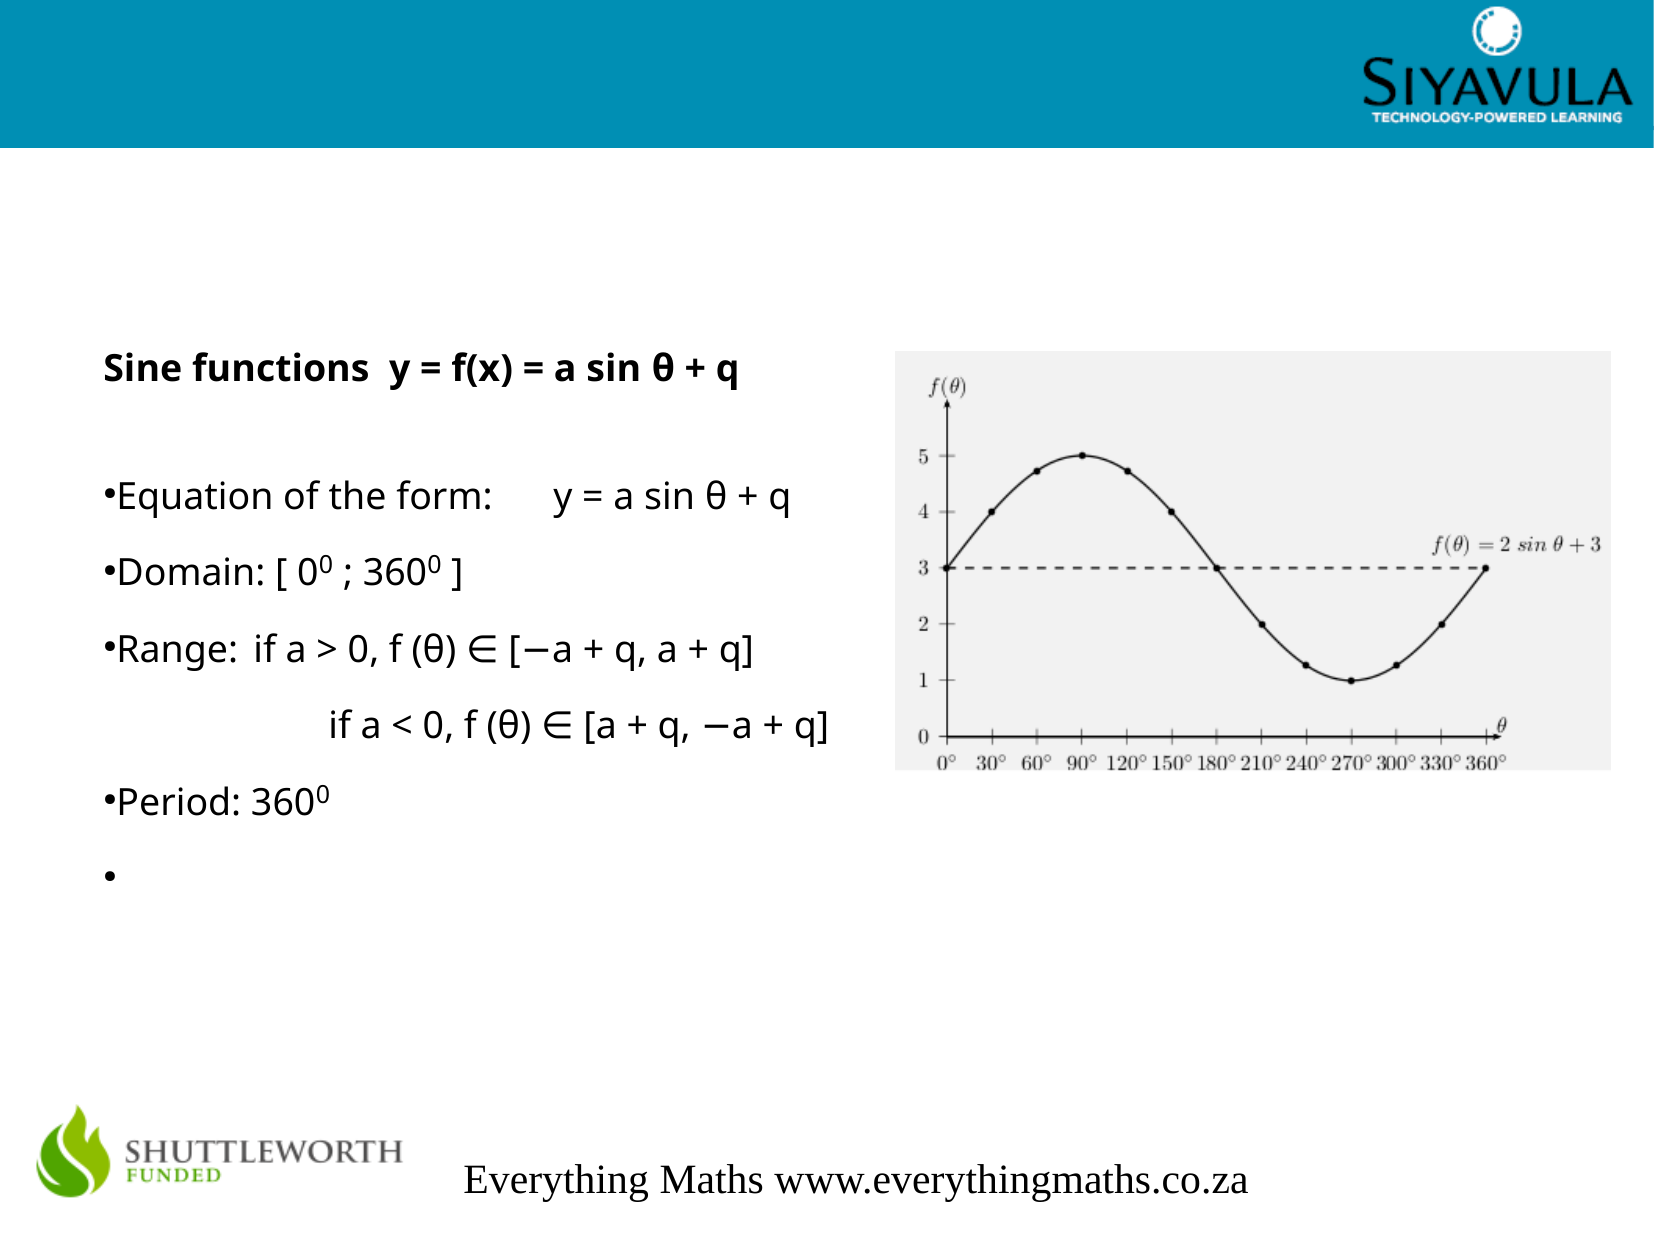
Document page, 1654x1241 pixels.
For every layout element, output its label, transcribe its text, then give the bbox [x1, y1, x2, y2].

text_box Everything Maths www.everythingmaths.co.za [354, 1151, 1359, 1211]
text_box Sine functions y = f(x) = a sin θ + q Equation of the form: y = a sin θ + q Domain: [ 00 ; 3600 ] Range: if a > 0, f (θ) ∈ [−a + q, a + q] if a < 0, f (θ) ∈ [a + q, −a + q] Period: 3600 [88, 334, 1565, 935]
picture [895, 351, 1611, 775]
